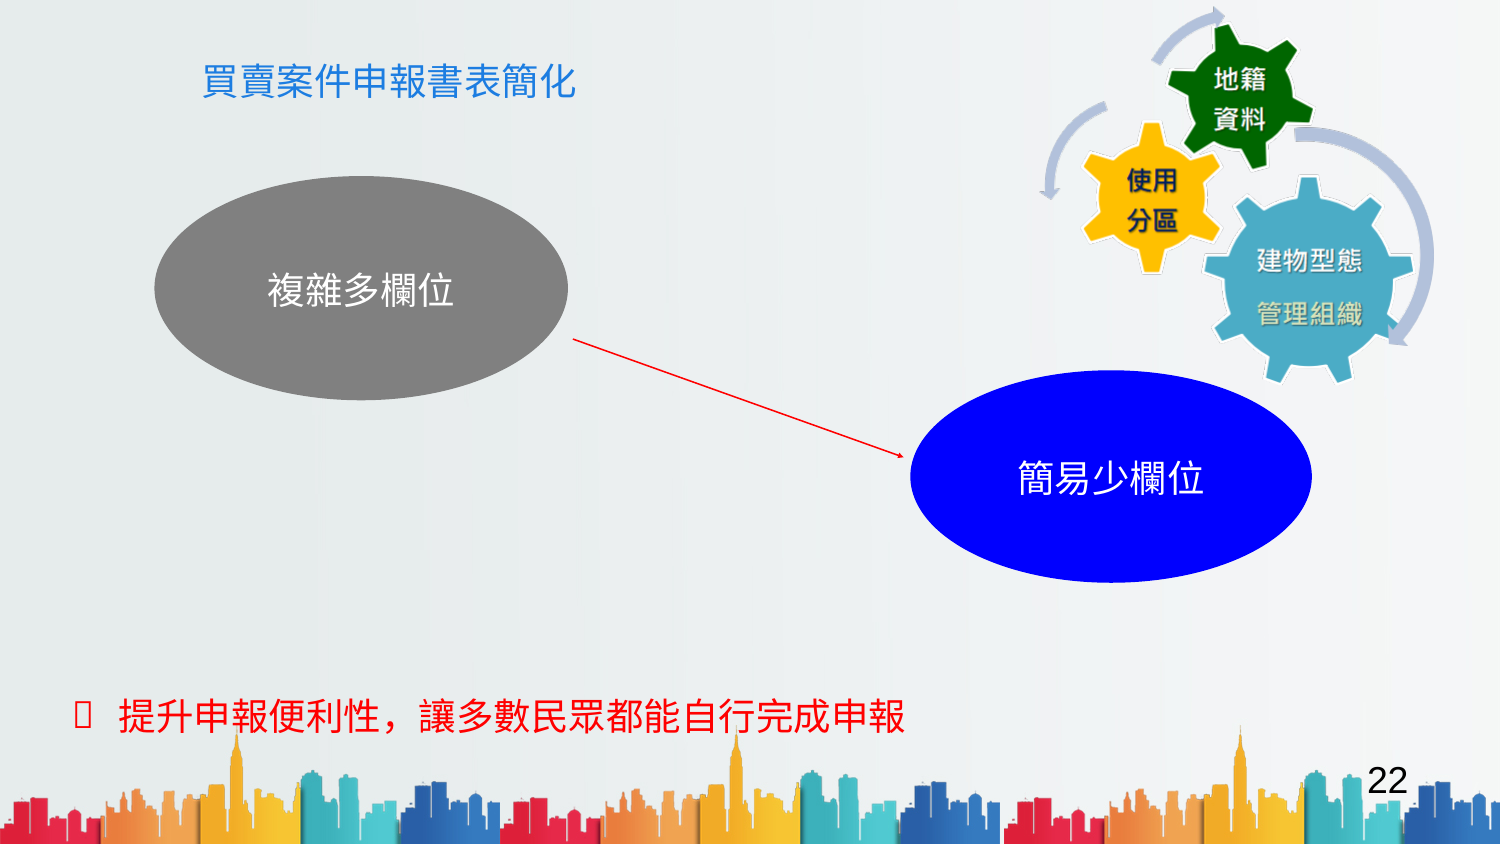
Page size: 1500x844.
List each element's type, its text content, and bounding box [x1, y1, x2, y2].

text_box 買賣案件申報書表簡化 [17, 32, 761, 127]
text_box 簡易少欄位 [910, 388, 1312, 583]
text_box 22 [1352, 752, 1459, 813]
text_box 提升申報便利性，讓多數民眾都能自行完成申報 [57, 679, 1009, 744]
text_box 複雜多欄位 [154, 176, 568, 401]
text_box 申報欄位簡化由19欄簡化為11欄 地籍資料、使用分區、 建物型態、管理組織等將透過資料庫自動匯入 [53, 551, 1394, 717]
picture [0, 0, 1500, 844]
